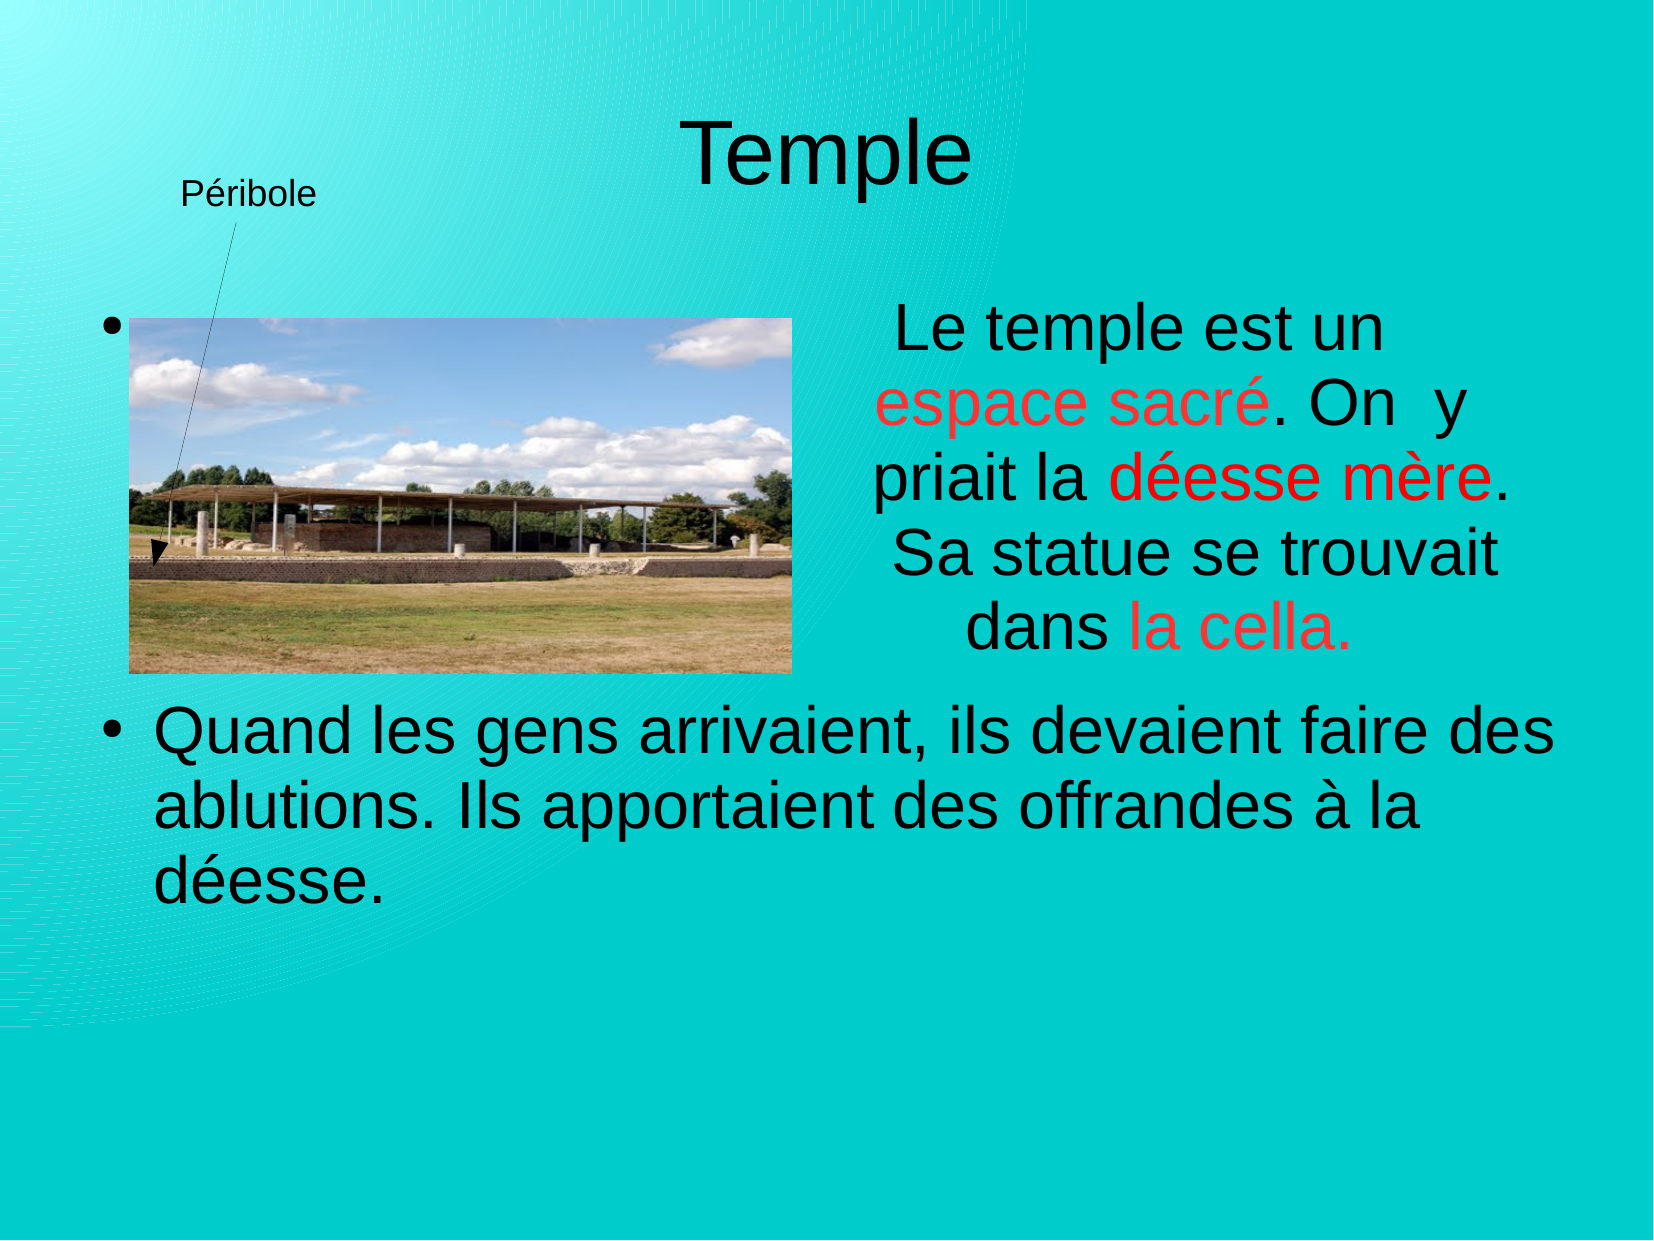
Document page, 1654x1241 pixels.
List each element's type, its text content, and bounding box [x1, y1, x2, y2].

title Temple [82, 49, 1571, 257]
picture [129, 318, 792, 674]
text_box Péribole [165, 165, 567, 223]
list Le temple est un espace sacré. On y priait la déesse mère. Sa statue se trouvait dans la cella. Quand les gens arrivaient, ils devaient faire des ablutions. Ils apportaient des offrandes à la déesse. [82, 290, 1571, 1010]
